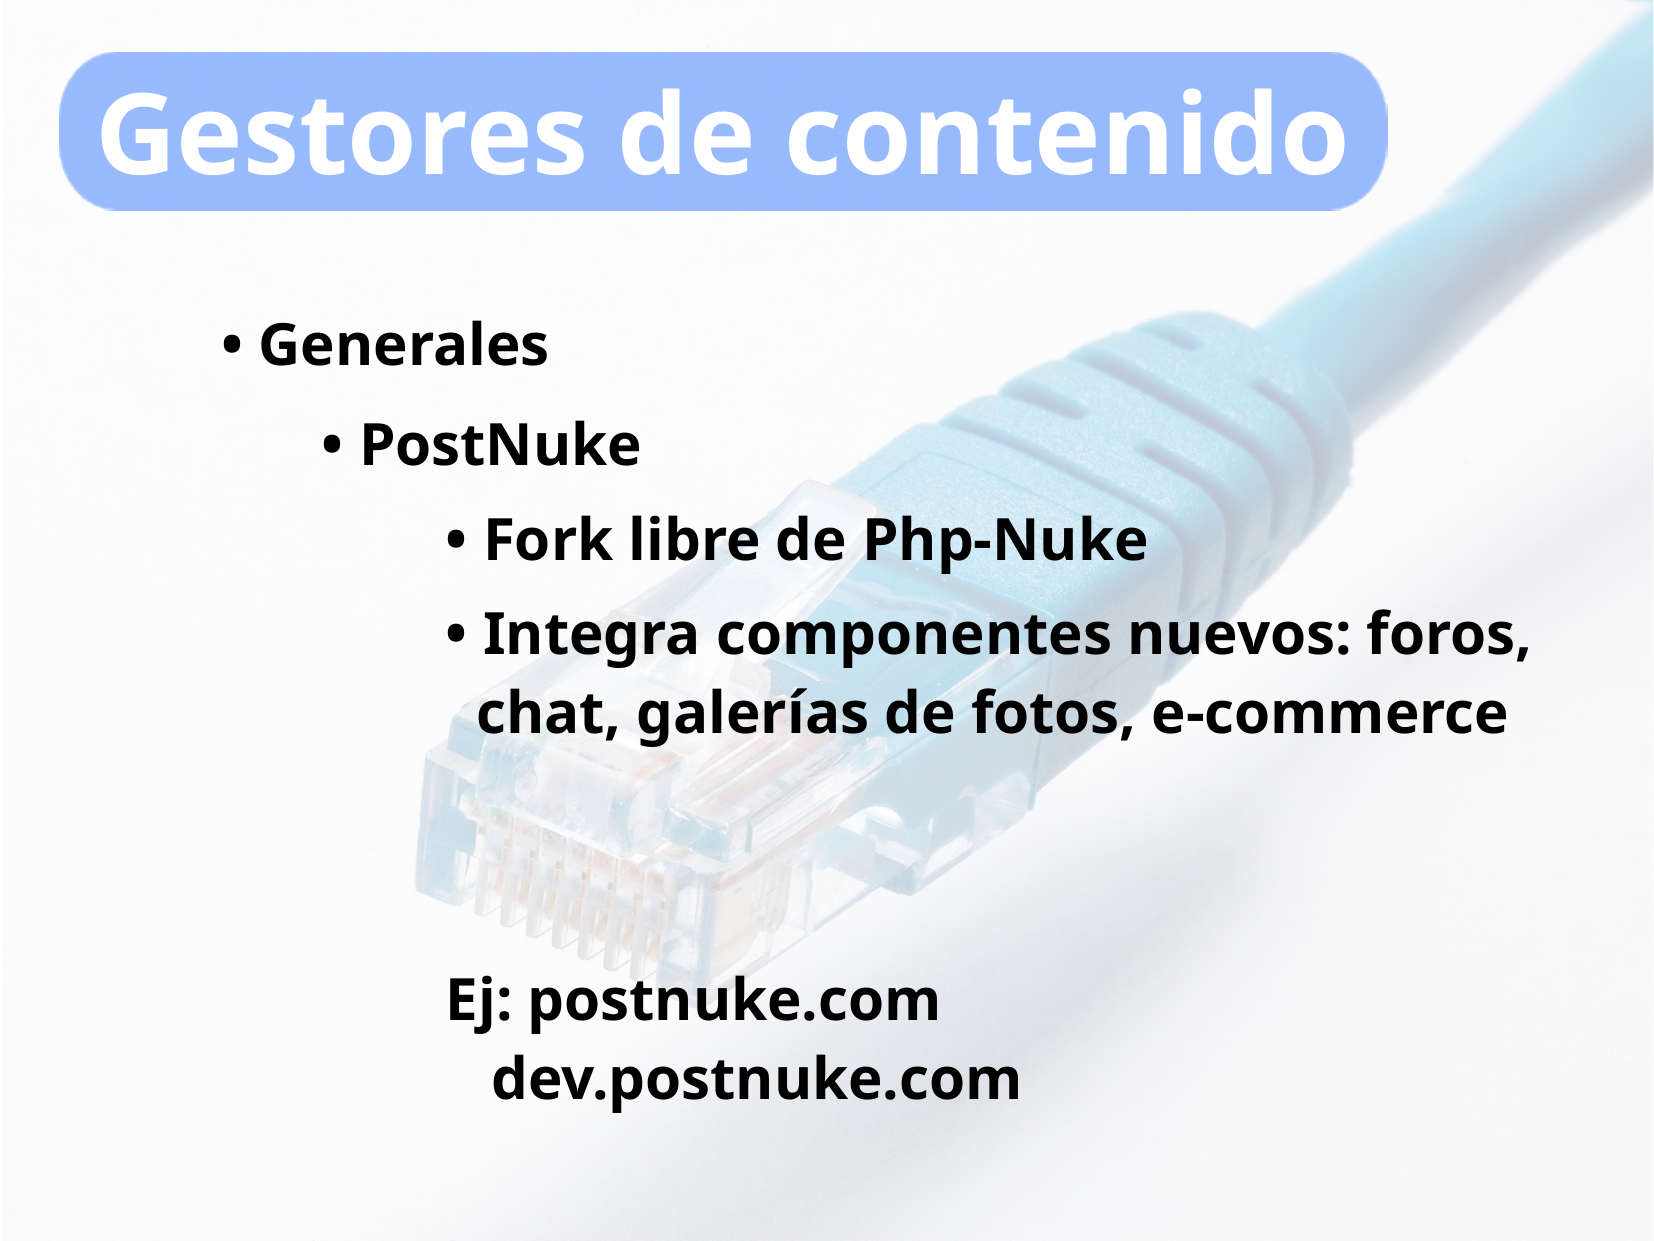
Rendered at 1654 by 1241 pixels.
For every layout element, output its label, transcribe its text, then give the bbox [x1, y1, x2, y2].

text_box • Fork libre de Php-Nuke [431, 490, 1241, 583]
text_box • Generales [206, 295, 621, 388]
text_box • Integra componentes nuevos: foros, chat, galerías de fotos, e-commerce [431, 584, 1625, 754]
text_box Ej: postnuke.com dev.postnuke.com [431, 950, 1093, 1120]
text_box • PostNuke [307, 395, 680, 488]
picture [2, 0, 1654, 1241]
